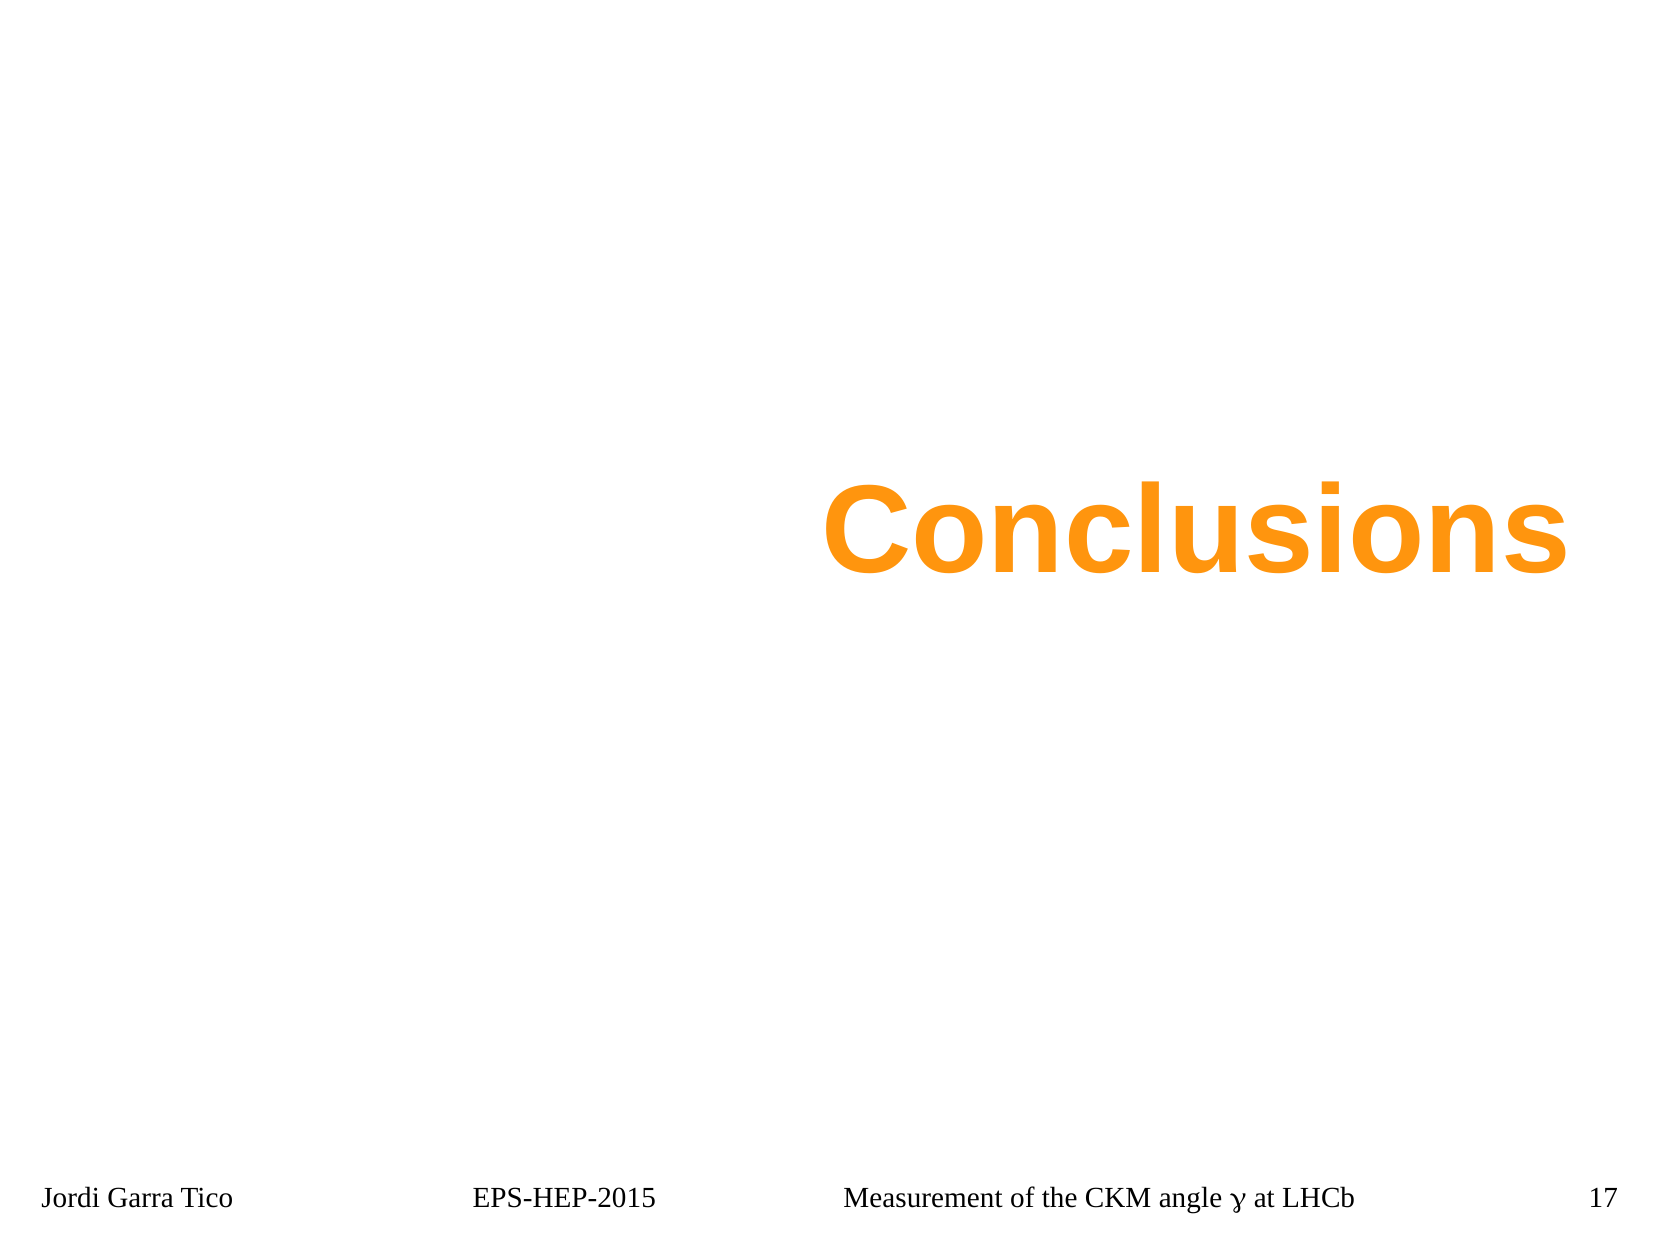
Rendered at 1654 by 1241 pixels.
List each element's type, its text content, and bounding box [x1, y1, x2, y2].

subtitle Conclusions [82, 49, 1571, 1010]
